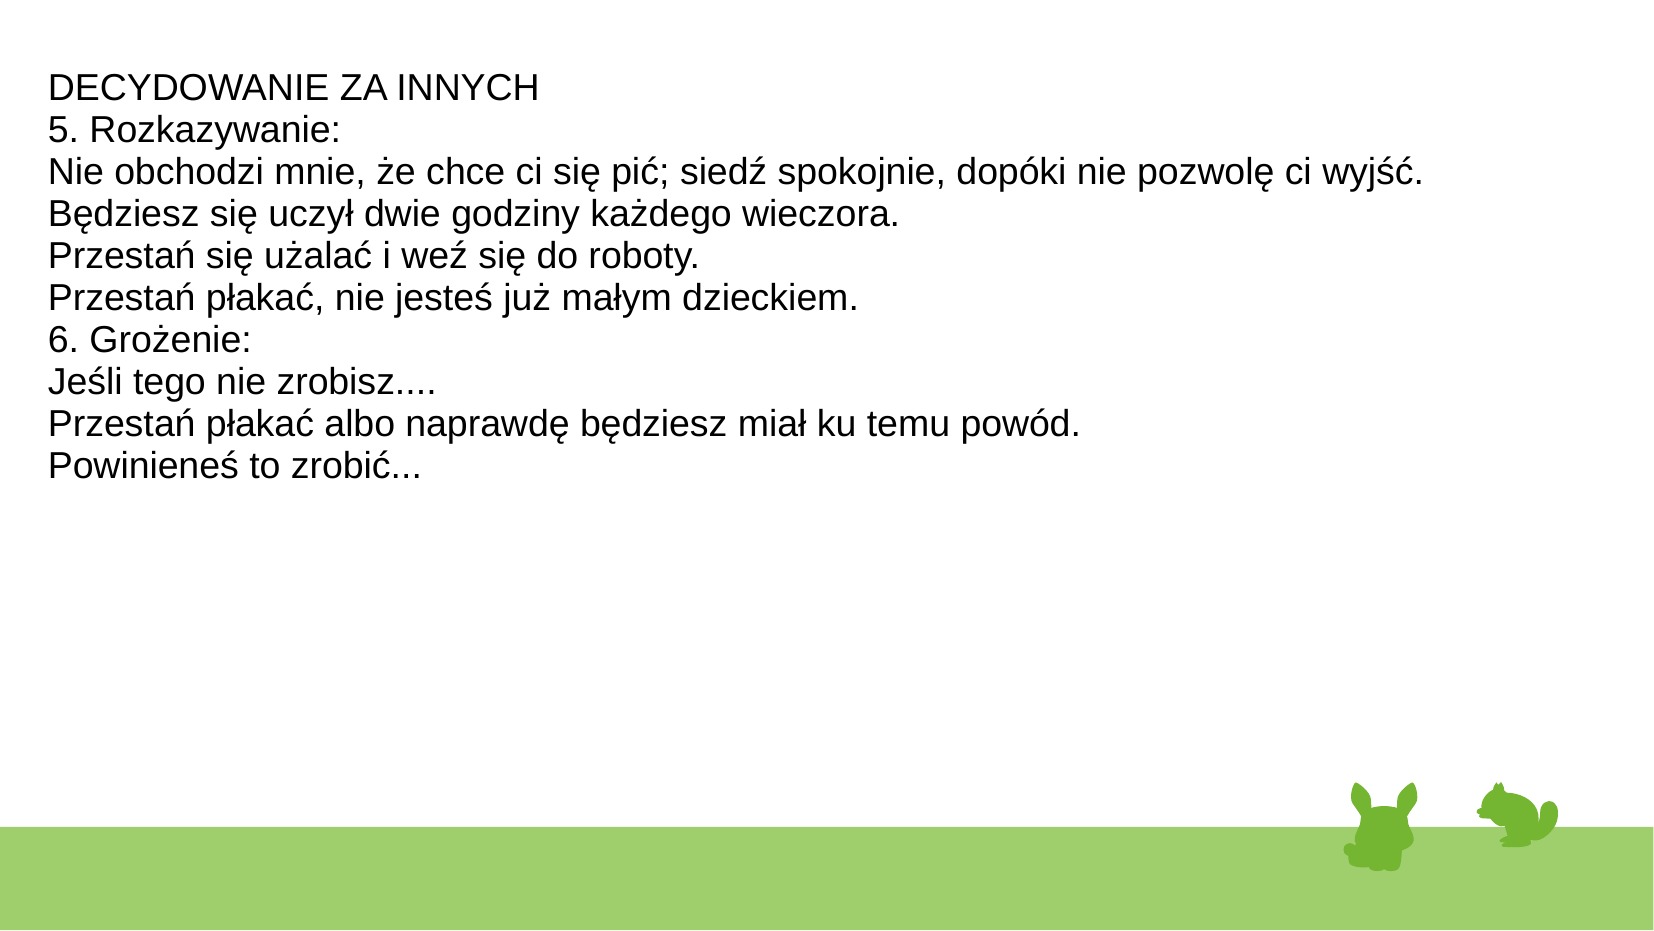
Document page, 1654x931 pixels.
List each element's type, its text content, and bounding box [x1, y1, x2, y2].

text_box DECYDOWANIE ZA INNYCH 5. Rozkazywanie: Nie obchodzi mnie, że chce ci się pić; siedź spokojnie, dopóki nie pozwolę ci wyjść. Będziesz się uczył dwie godziny każdego wieczora. Przestań się użalać i weź się do roboty. Przestań płakać, nie jesteś już małym dzieckiem. 6. Grożenie: Jeśli tego nie zrobisz.... Przestań płakać albo naprawdę będziesz miał ku temu powód. Powinieneś to zrobić... [33, 59, 1654, 931]
